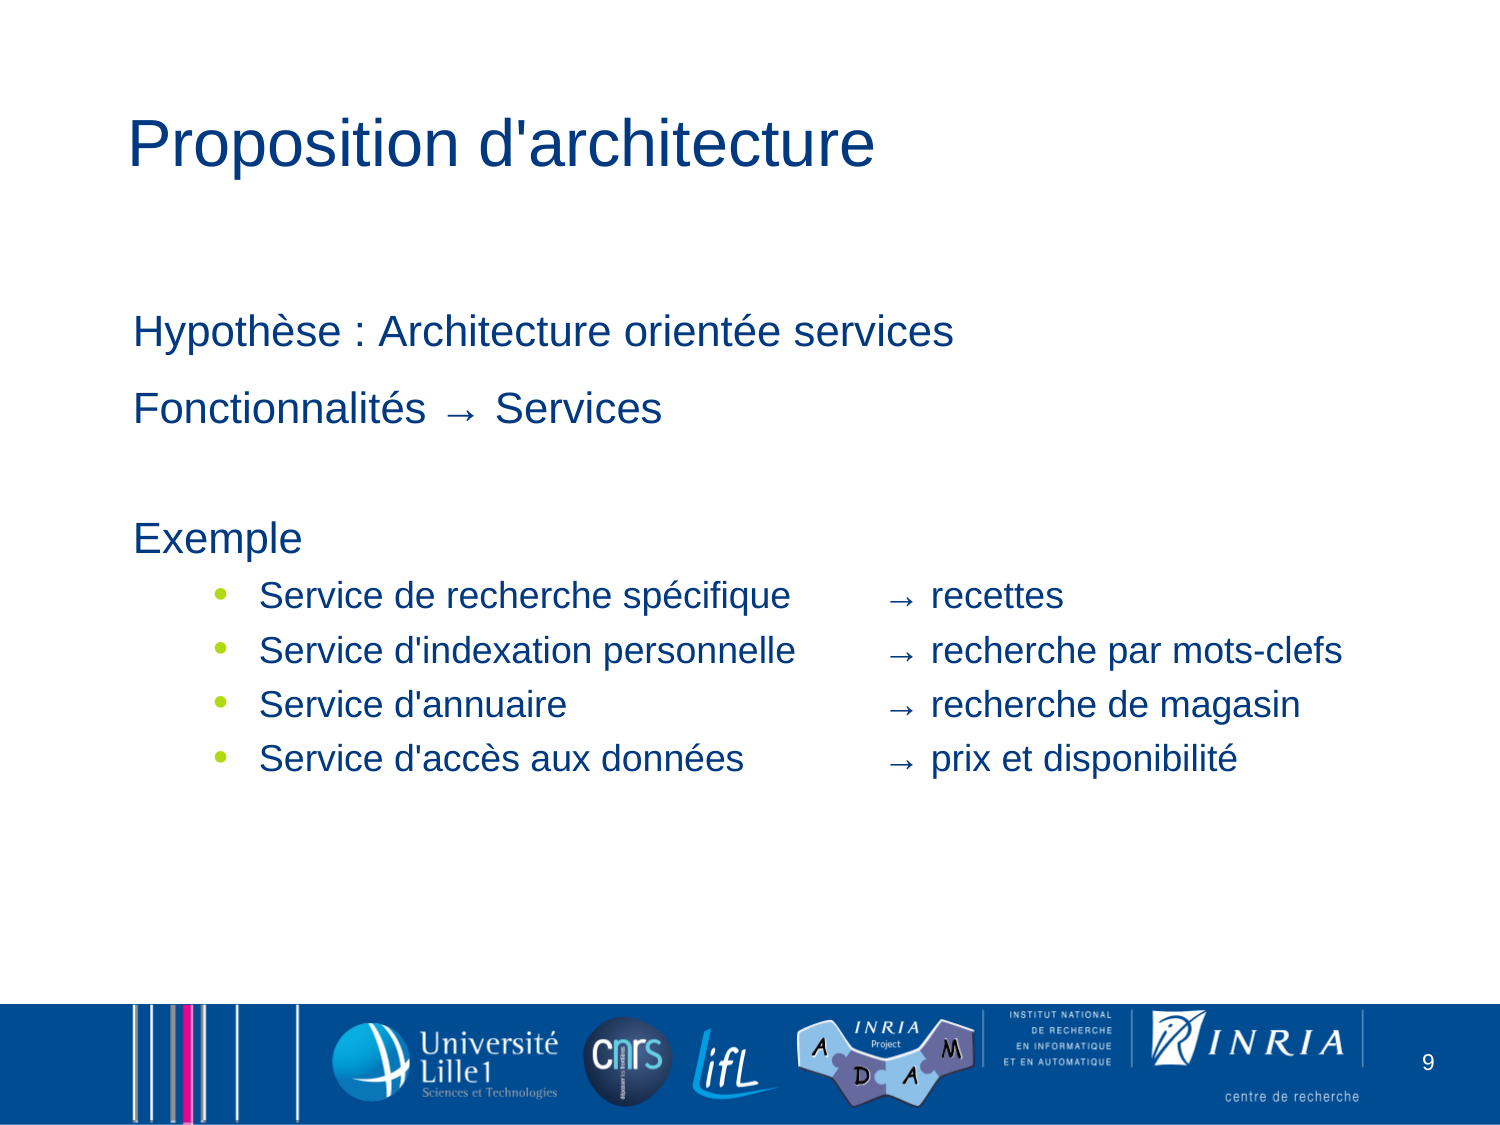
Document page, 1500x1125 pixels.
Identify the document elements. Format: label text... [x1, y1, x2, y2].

picture [0, 1004, 1500, 1125]
list Exemple Service de recherche spécifique → recettes Service d'indexation personnelle → recherche par mots-clefs Service d'annuaire → recherche de magasin Service d'accès aux données → prix et disponibilité [118, 501, 1388, 886]
title Proposition d'architecture [112, 0, 1474, 188]
list Hypothèse : Architecture orientée services Fonctionnalités → Services [118, 295, 1197, 473]
